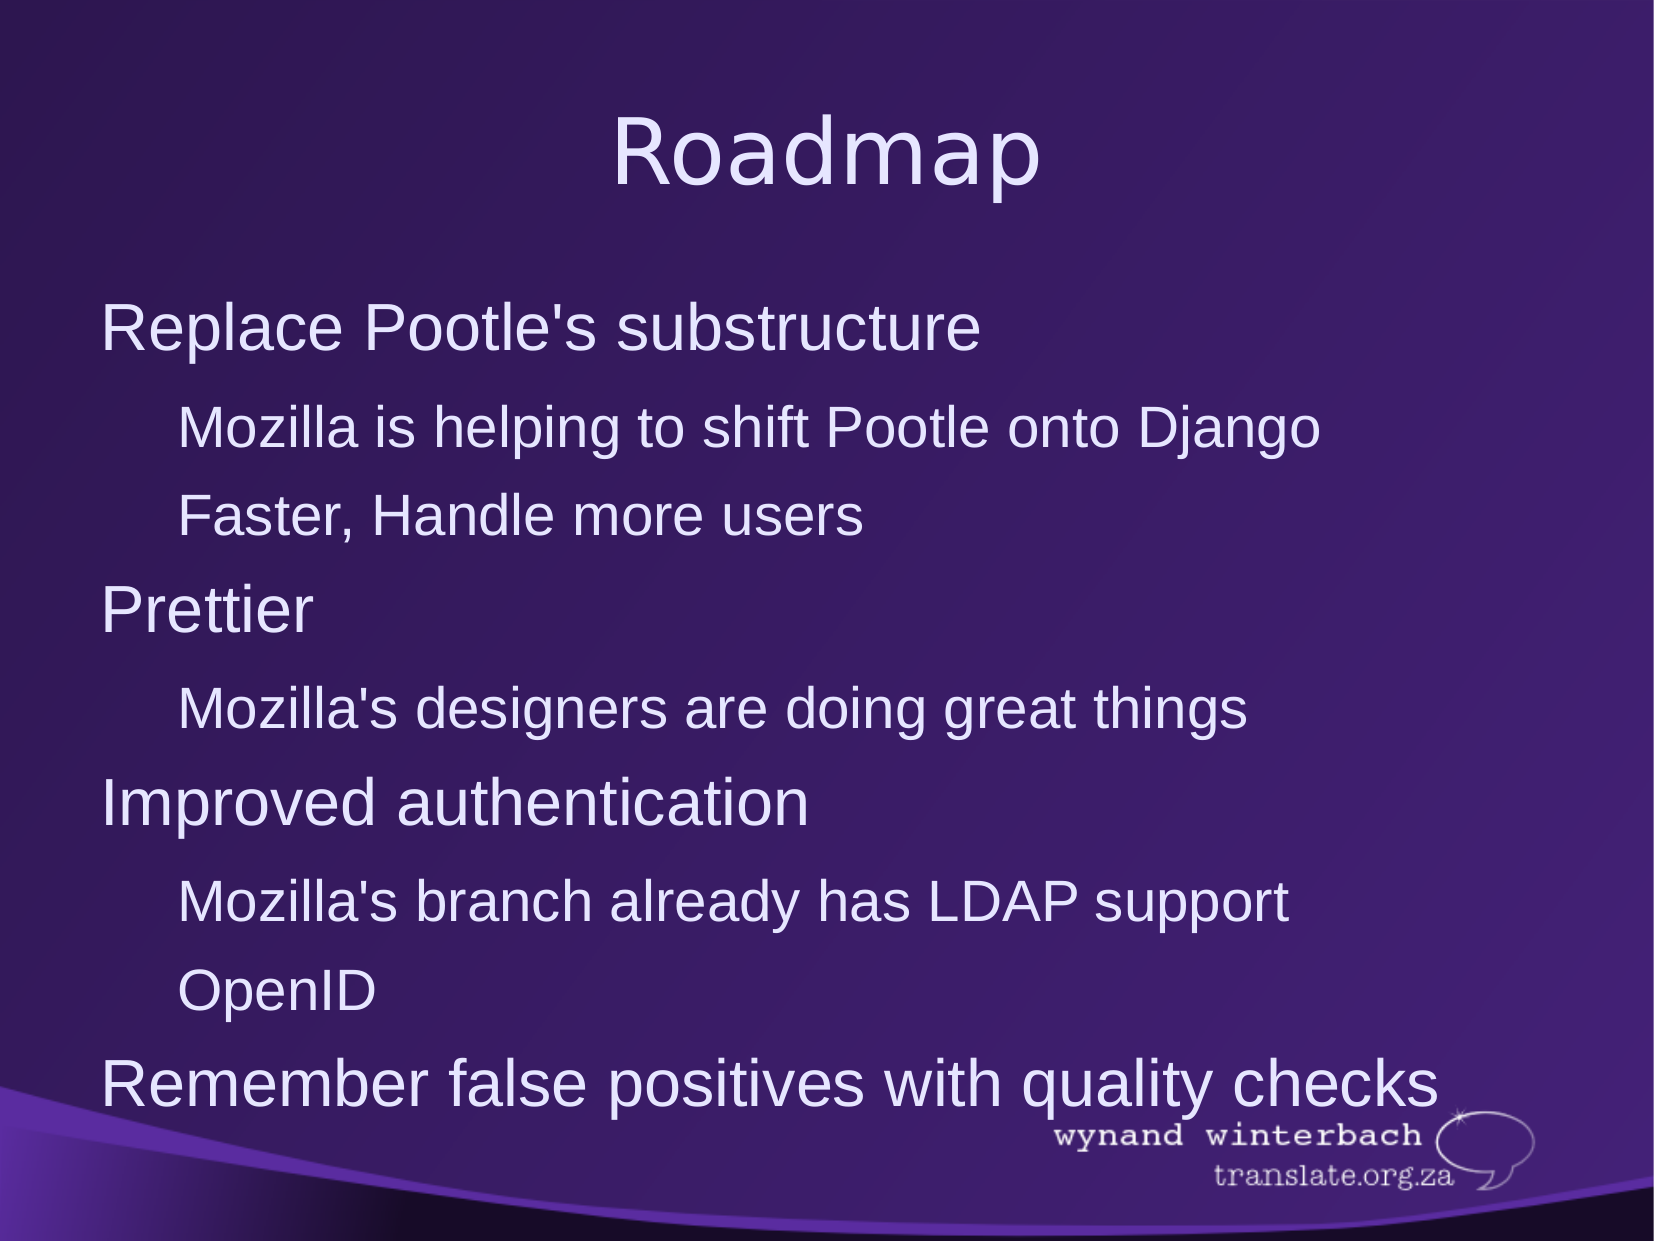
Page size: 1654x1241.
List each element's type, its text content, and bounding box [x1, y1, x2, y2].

picture [0, 0, 1654, 1241]
list Replace Pootle's substructure Mozilla is helping to shift Pootle onto Django Faster, Handle more users Prettier Mozilla's designers are doing great things Improved authentication Mozilla's branch already has LDAP support OpenID Remember false positives with quality checks [82, 290, 1571, 1121]
title Roadmap [82, 49, 1571, 257]
